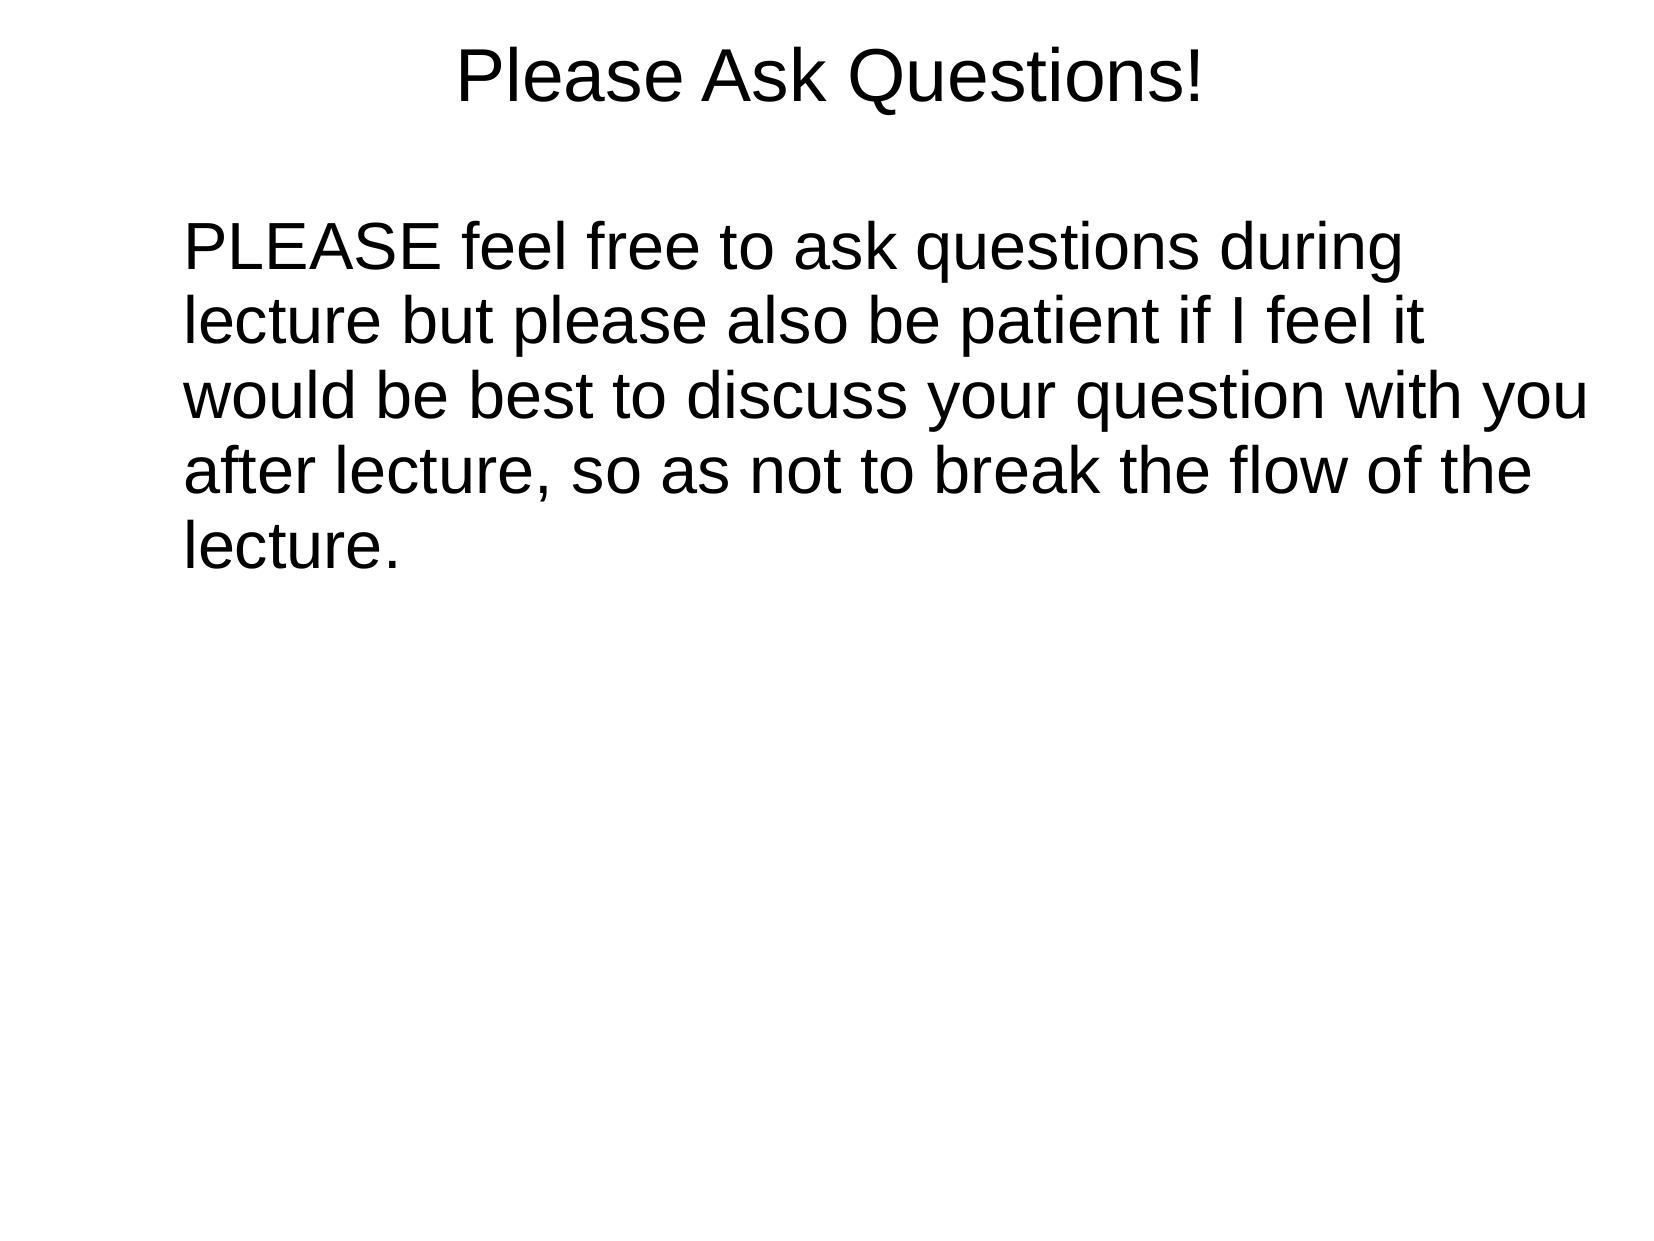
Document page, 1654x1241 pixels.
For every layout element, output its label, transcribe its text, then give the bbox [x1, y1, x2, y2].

list PLEASE feel free to ask questions during lecture but please also be patient if I feel it would be best to discuss your question with you after lecture, so as not to break the flow of the lecture. [112, 208, 1601, 1013]
title Please Ask Questions! [86, 0, 1576, 151]
